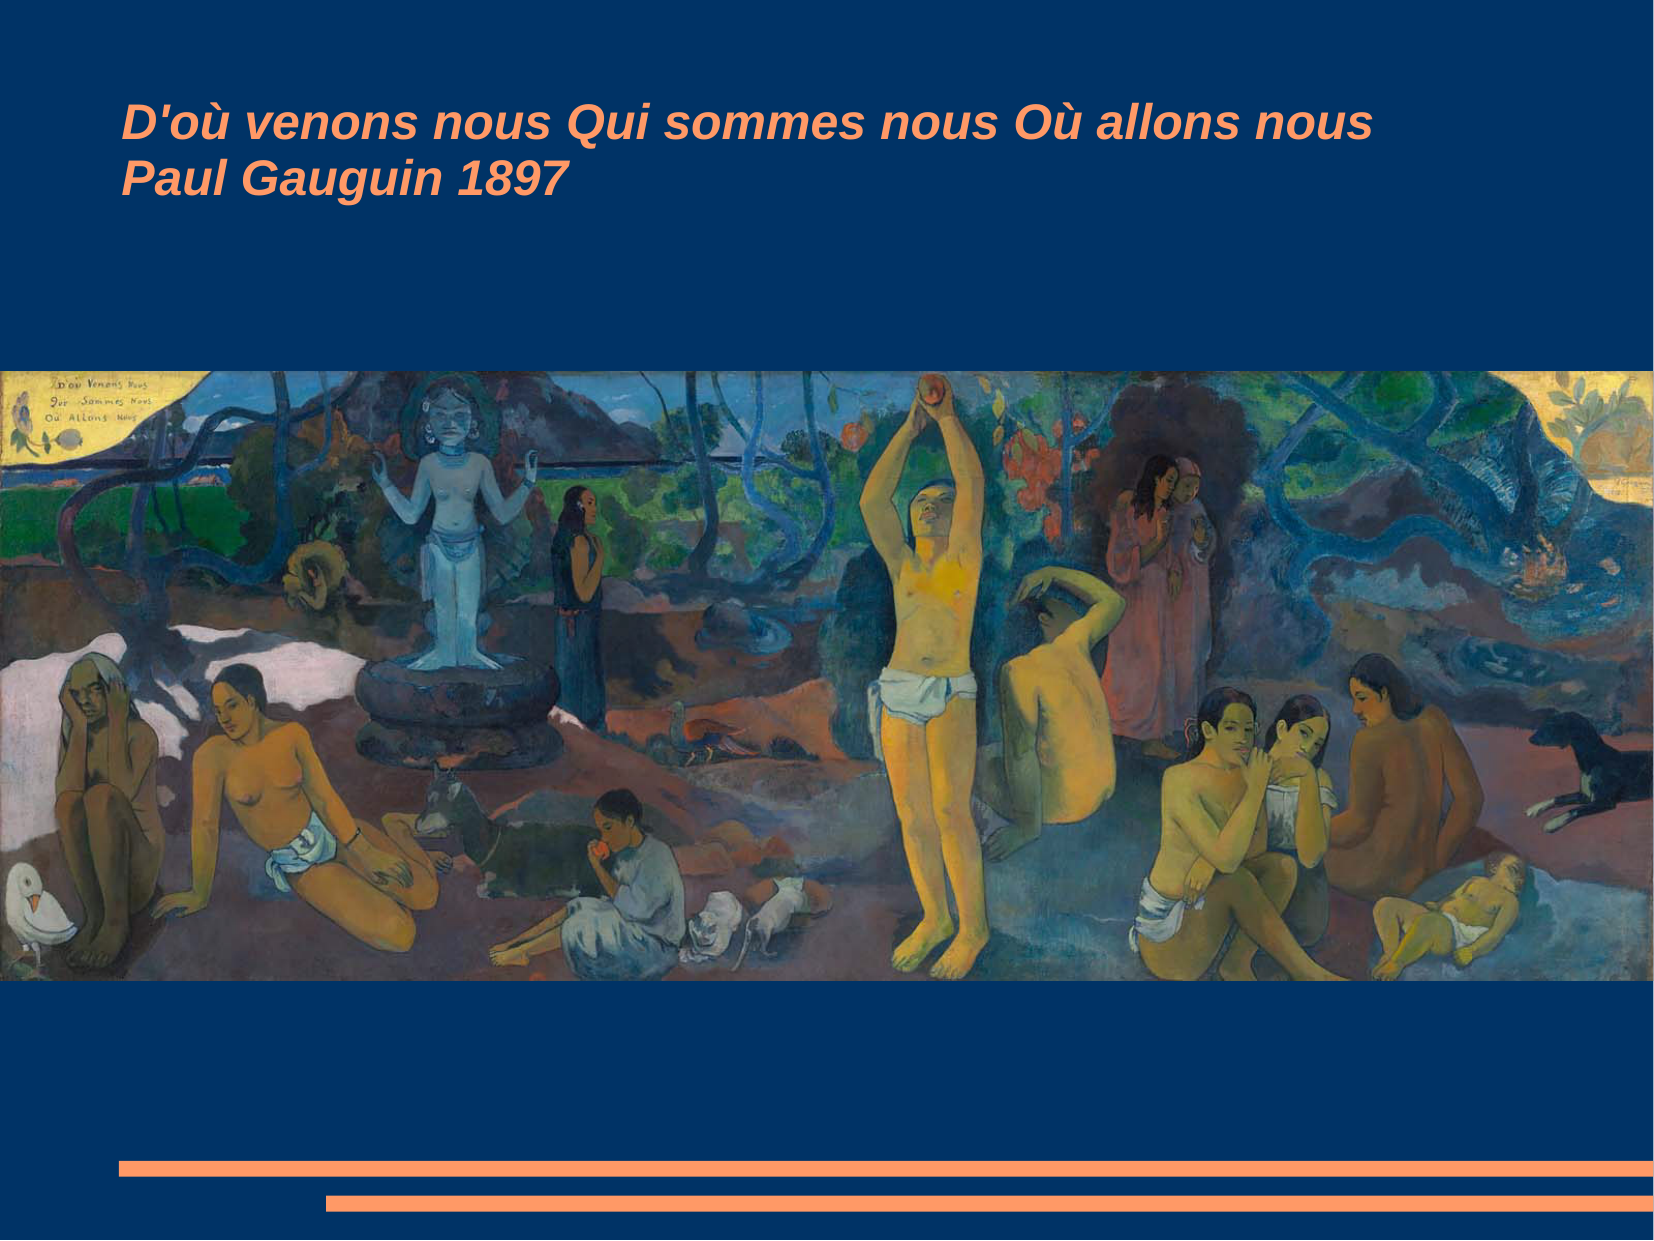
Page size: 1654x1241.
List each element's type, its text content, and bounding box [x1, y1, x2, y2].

picture [0, 371, 1654, 981]
title D'où venons nous Qui sommes nous Où allons nous Paul Gauguin 1897 [121, 46, 1534, 254]
